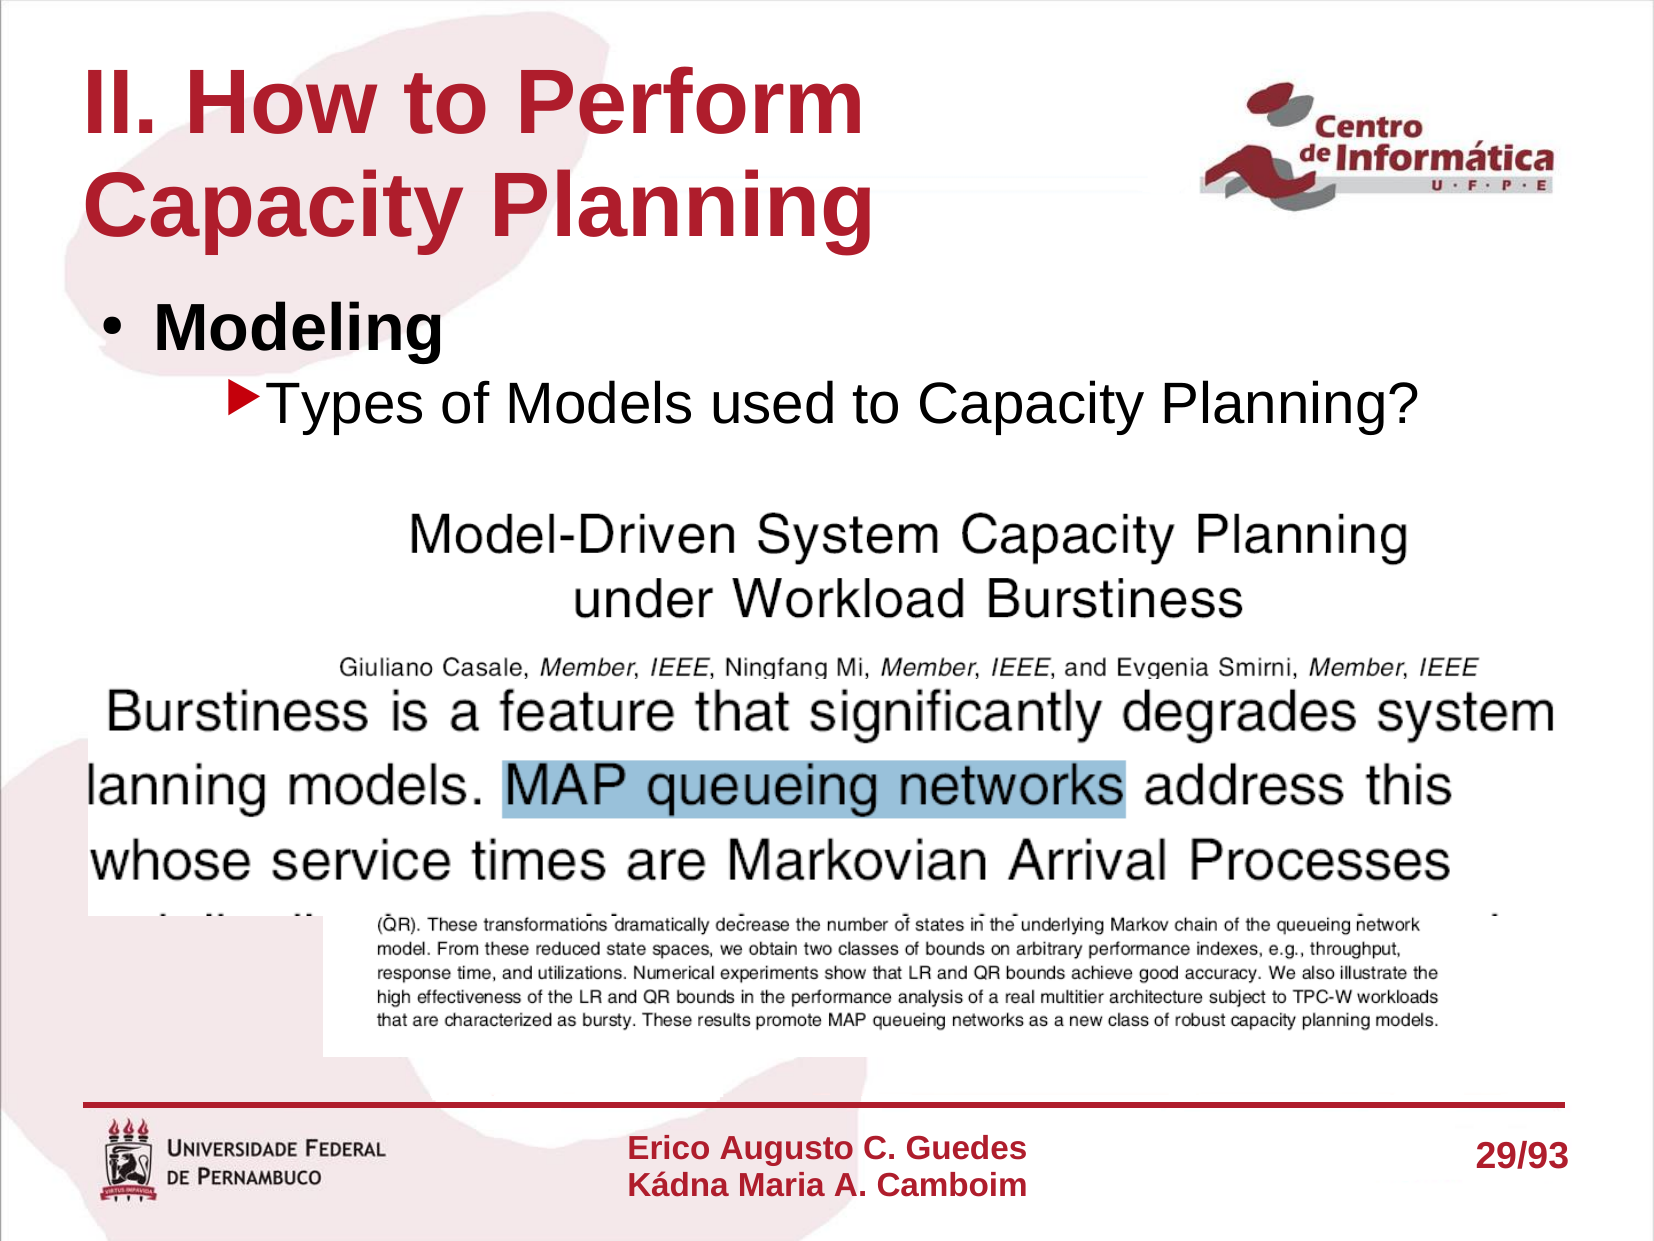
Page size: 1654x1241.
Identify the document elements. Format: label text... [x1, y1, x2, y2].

picture [0, 0, 1654, 1241]
title II. How to Perform Capacity Planning [82, 34, 1571, 272]
list Modeling Types of Models used to Capacity Planning? [82, 290, 1571, 1094]
